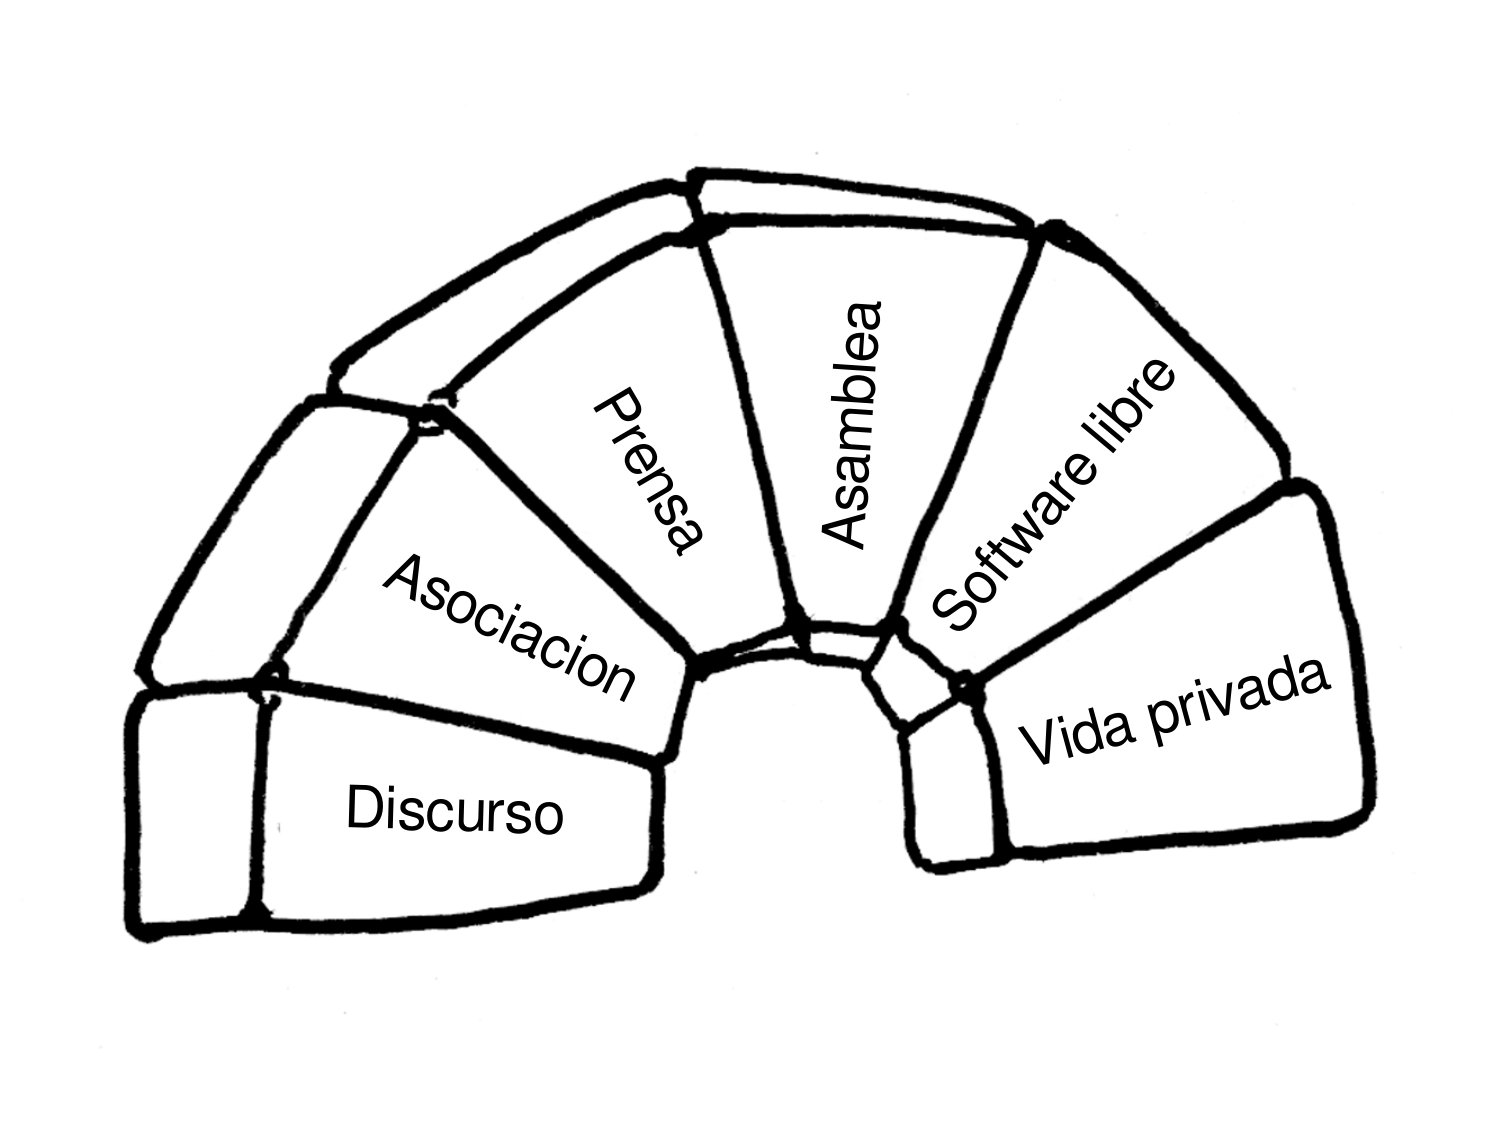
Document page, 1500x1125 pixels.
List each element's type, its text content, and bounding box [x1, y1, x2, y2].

picture [0, 75, 1500, 1050]
text_box Discurso [247, 768, 663, 861]
text_box Software libre [888, 306, 1225, 685]
text_box Vida privada [973, 621, 1380, 803]
text_box Asociacion [319, 509, 706, 750]
text_box Prensa [515, 278, 788, 668]
text_box Asamblea [801, 209, 909, 641]
